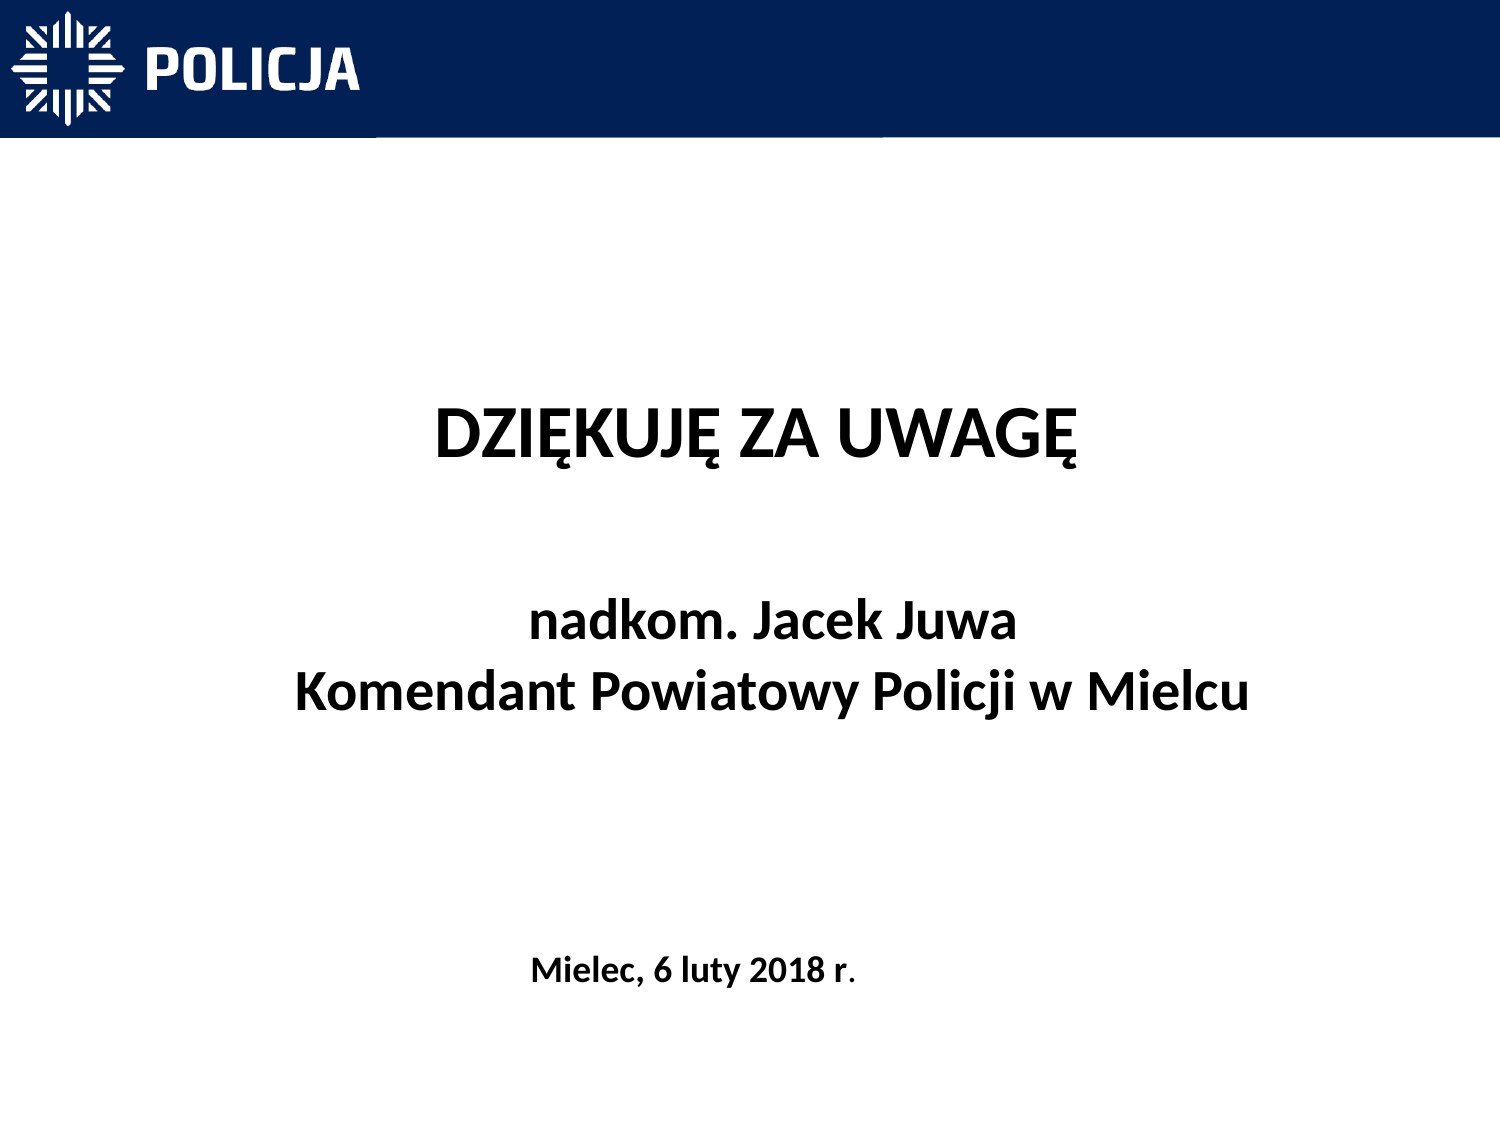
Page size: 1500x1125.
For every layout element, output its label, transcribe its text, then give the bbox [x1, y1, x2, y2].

text_box nadkom. Jacek Juwa Komendant Powiatowy Policji w Mielcu [152, 574, 1395, 799]
picture [0, 0, 376, 138]
text_box Mielec, 6 luty 2018 r. [515, 937, 1114, 998]
text_box DZIĘKUJĘ ZA UWAGĘ [420, 374, 1112, 571]
text_box [376, 0, 1500, 138]
